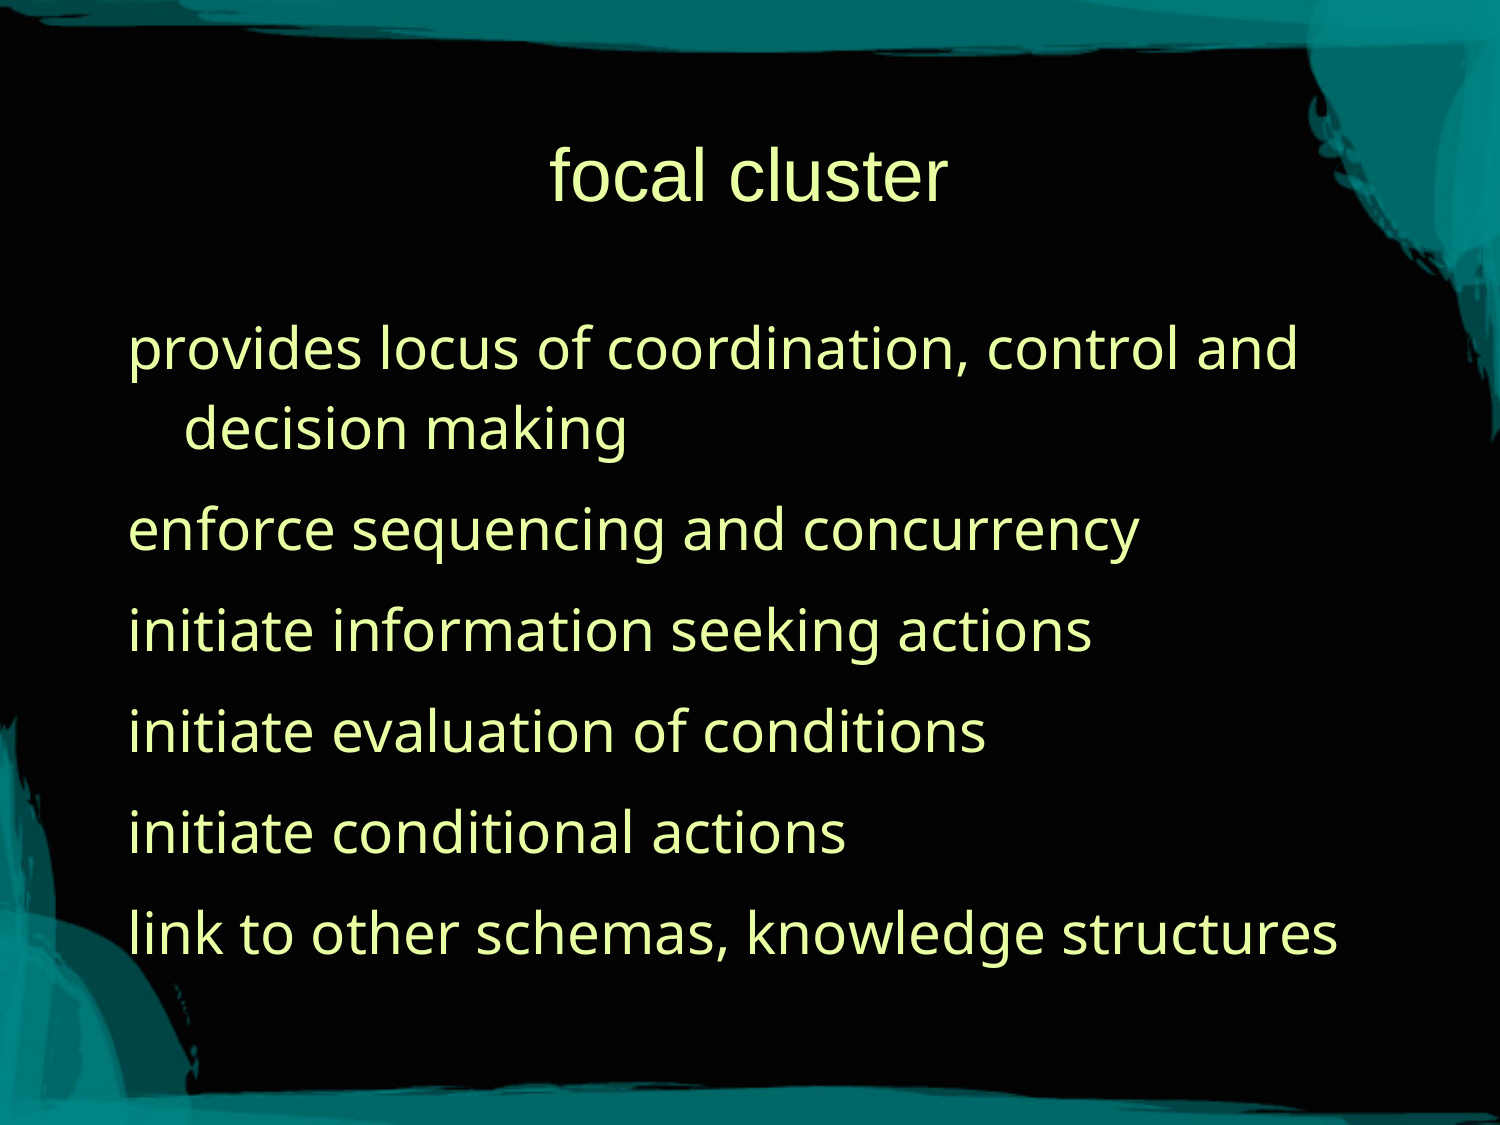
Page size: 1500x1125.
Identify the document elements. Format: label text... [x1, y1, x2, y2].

picture [0, 0, 1500, 1125]
title focal cluster [112, 87, 1388, 263]
list provides locus of coordination, control and decision making enforce sequencing and concurrency initiate information seeking actions initiate evaluation of conditions initiate conditional actions link to other schemas, knowledge structures [112, 299, 1388, 1000]
